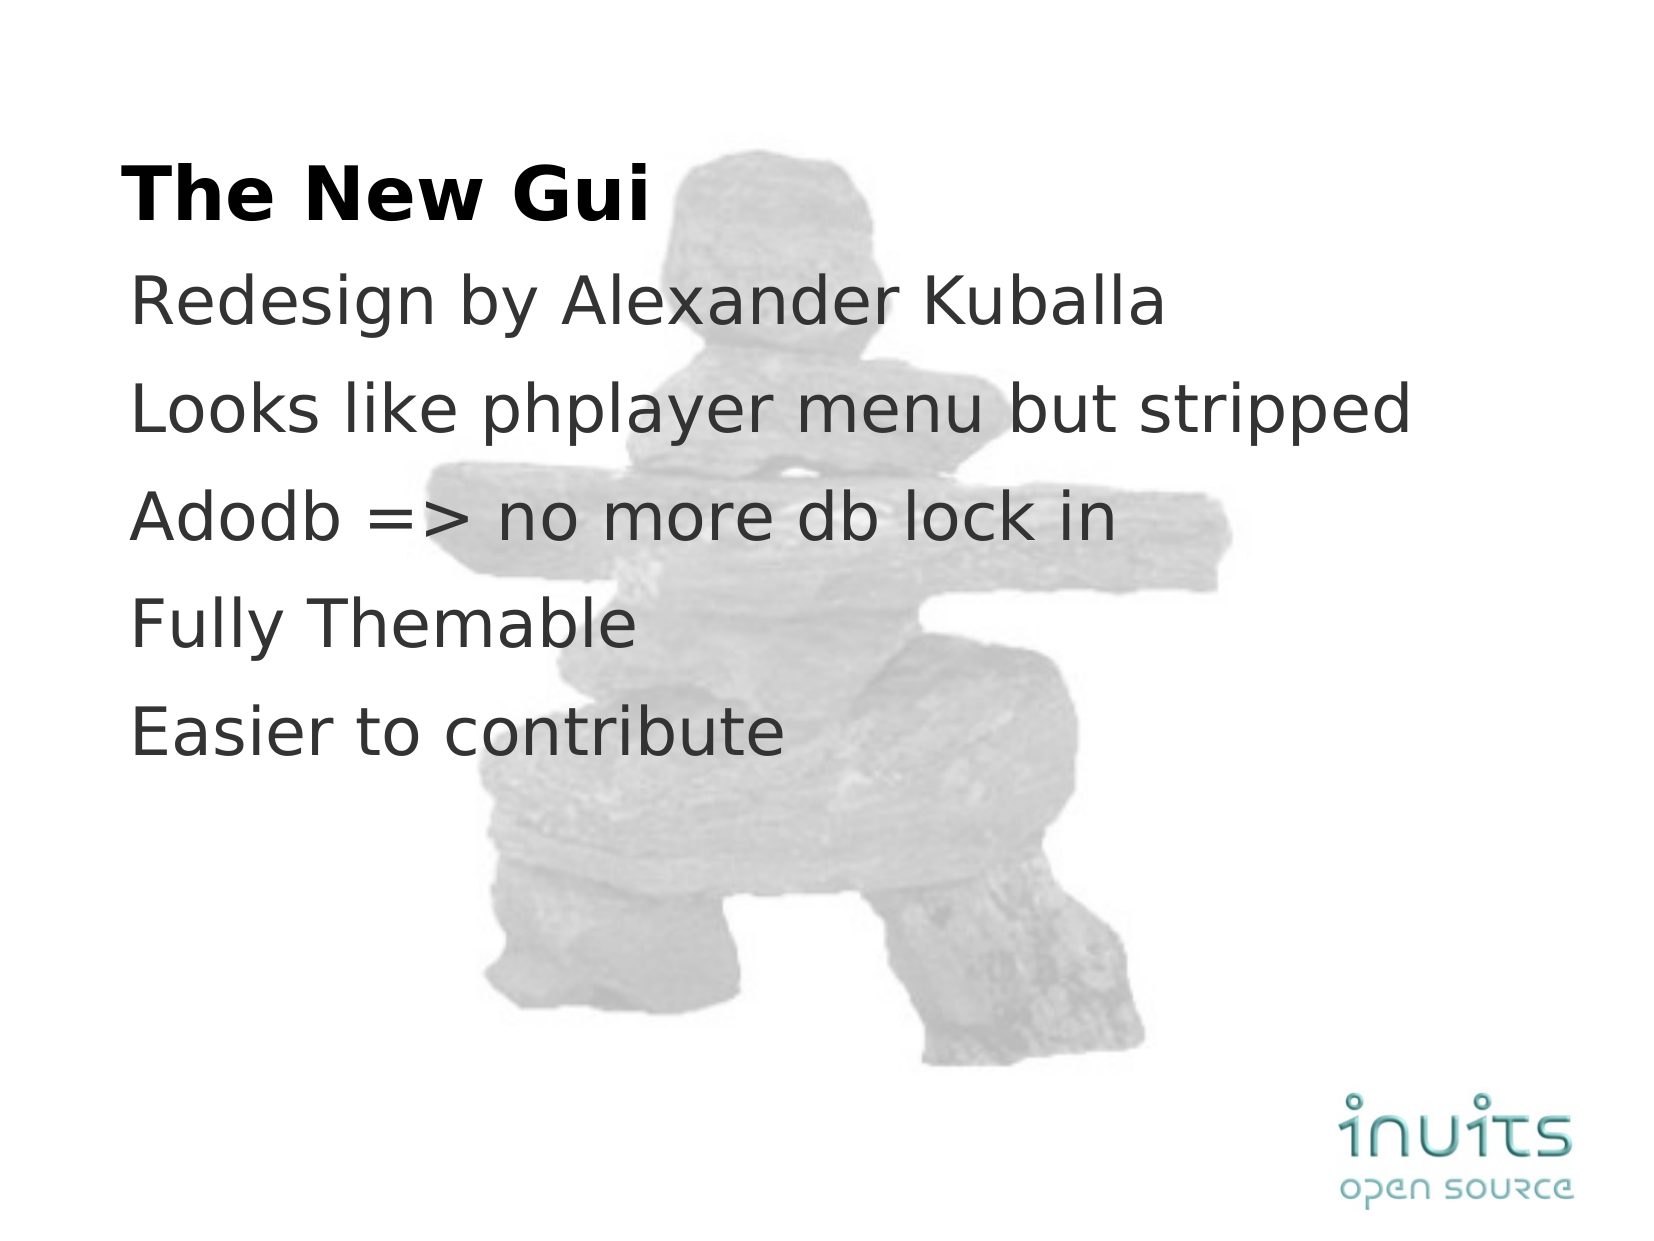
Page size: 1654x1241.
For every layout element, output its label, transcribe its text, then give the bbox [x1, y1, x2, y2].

text_box Redesign by Alexander Kuballa Looks like phplayer menu but stripped Adodb => no more db lock in Fully Themable Easier to contribute [127, 262, 1587, 1241]
title The New Gui [121, 87, 1534, 302]
